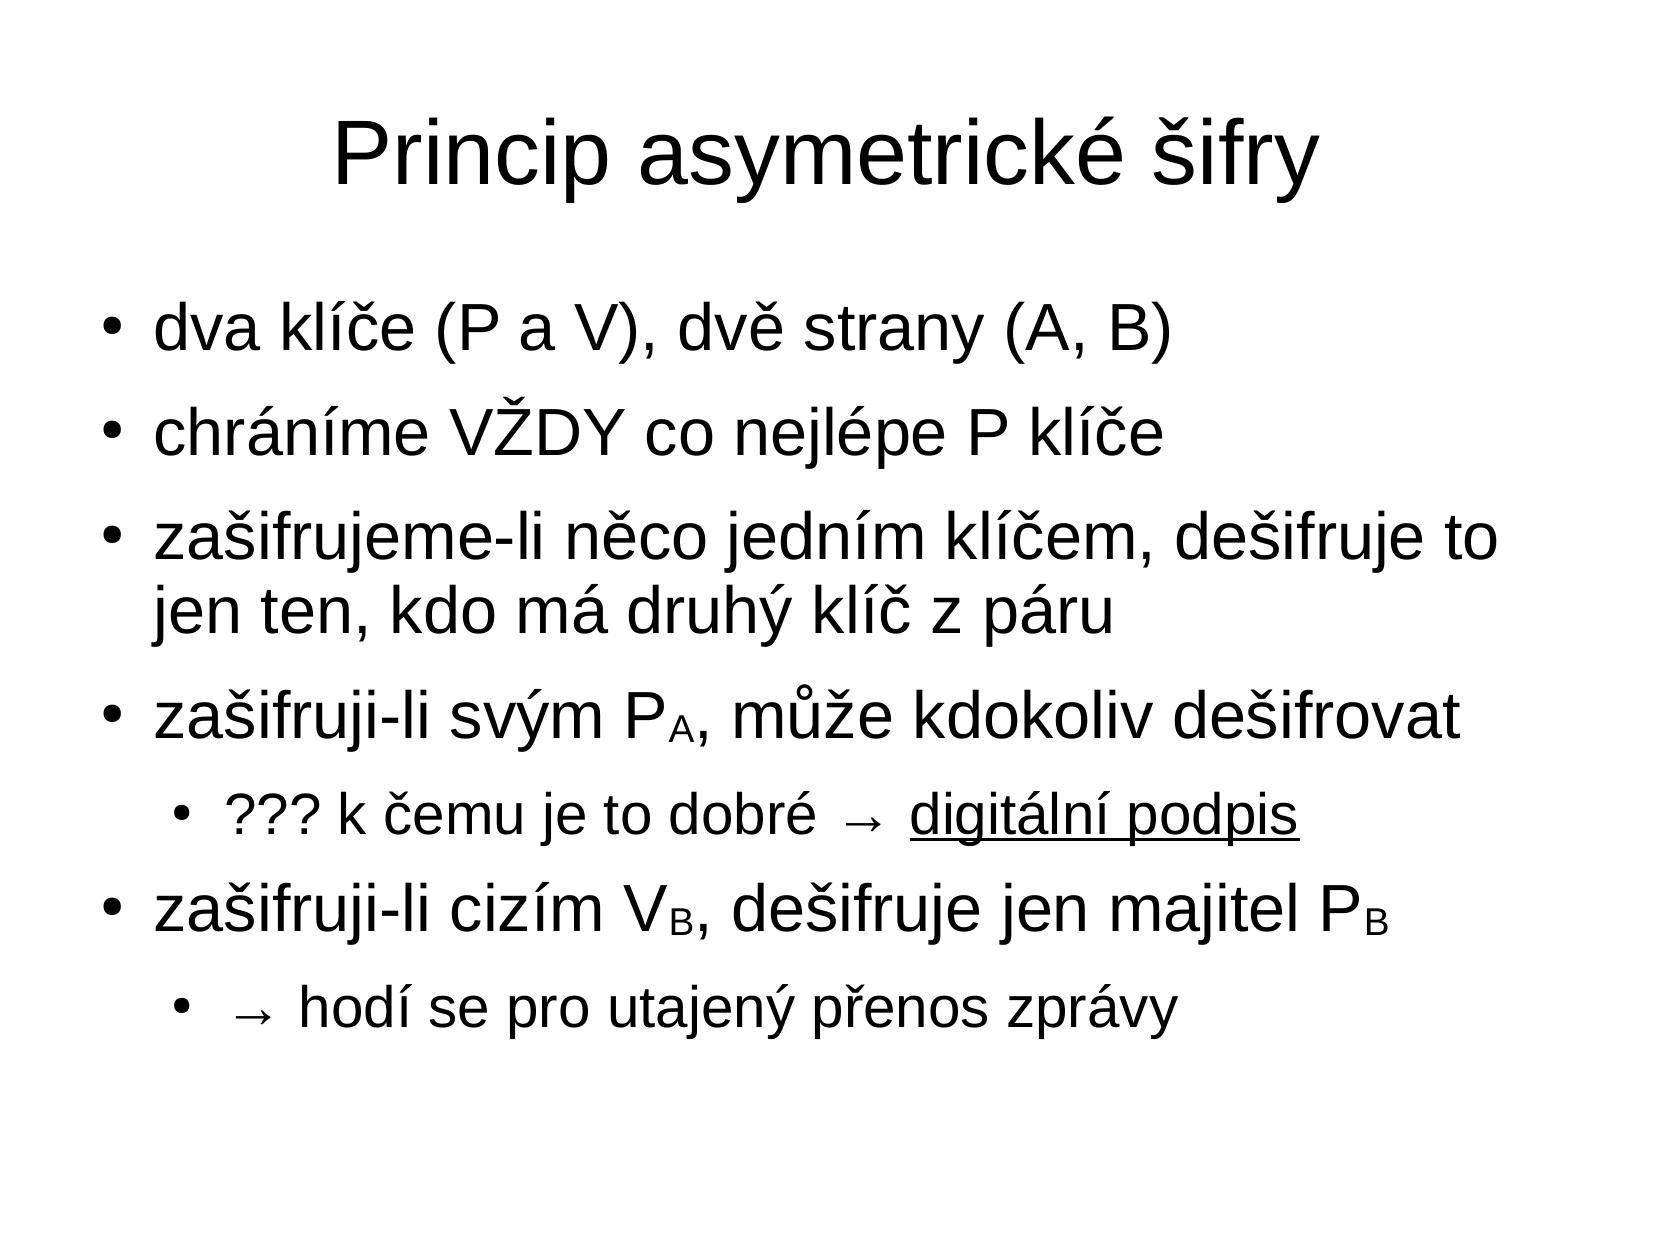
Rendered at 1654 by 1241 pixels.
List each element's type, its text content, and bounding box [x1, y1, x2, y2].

title Princip asymetrické šifry [82, 56, 1571, 250]
list dva klíče (P a V), dvě strany (A, B) chráníme VŽDY co nejlépe P klíče zašifrujeme-li něco jedním klíčem, dešifruje to jen ten, kdo má druhý klíč z páru zašifruji-li svým PA, může kdokoliv dešifrovat ??? k čemu je to dobré → digitální podpis zašifruji-li cizím VB, dešifruje jen majitel PB → hodí se pro utajený přenos zprávy [82, 290, 1571, 1094]
